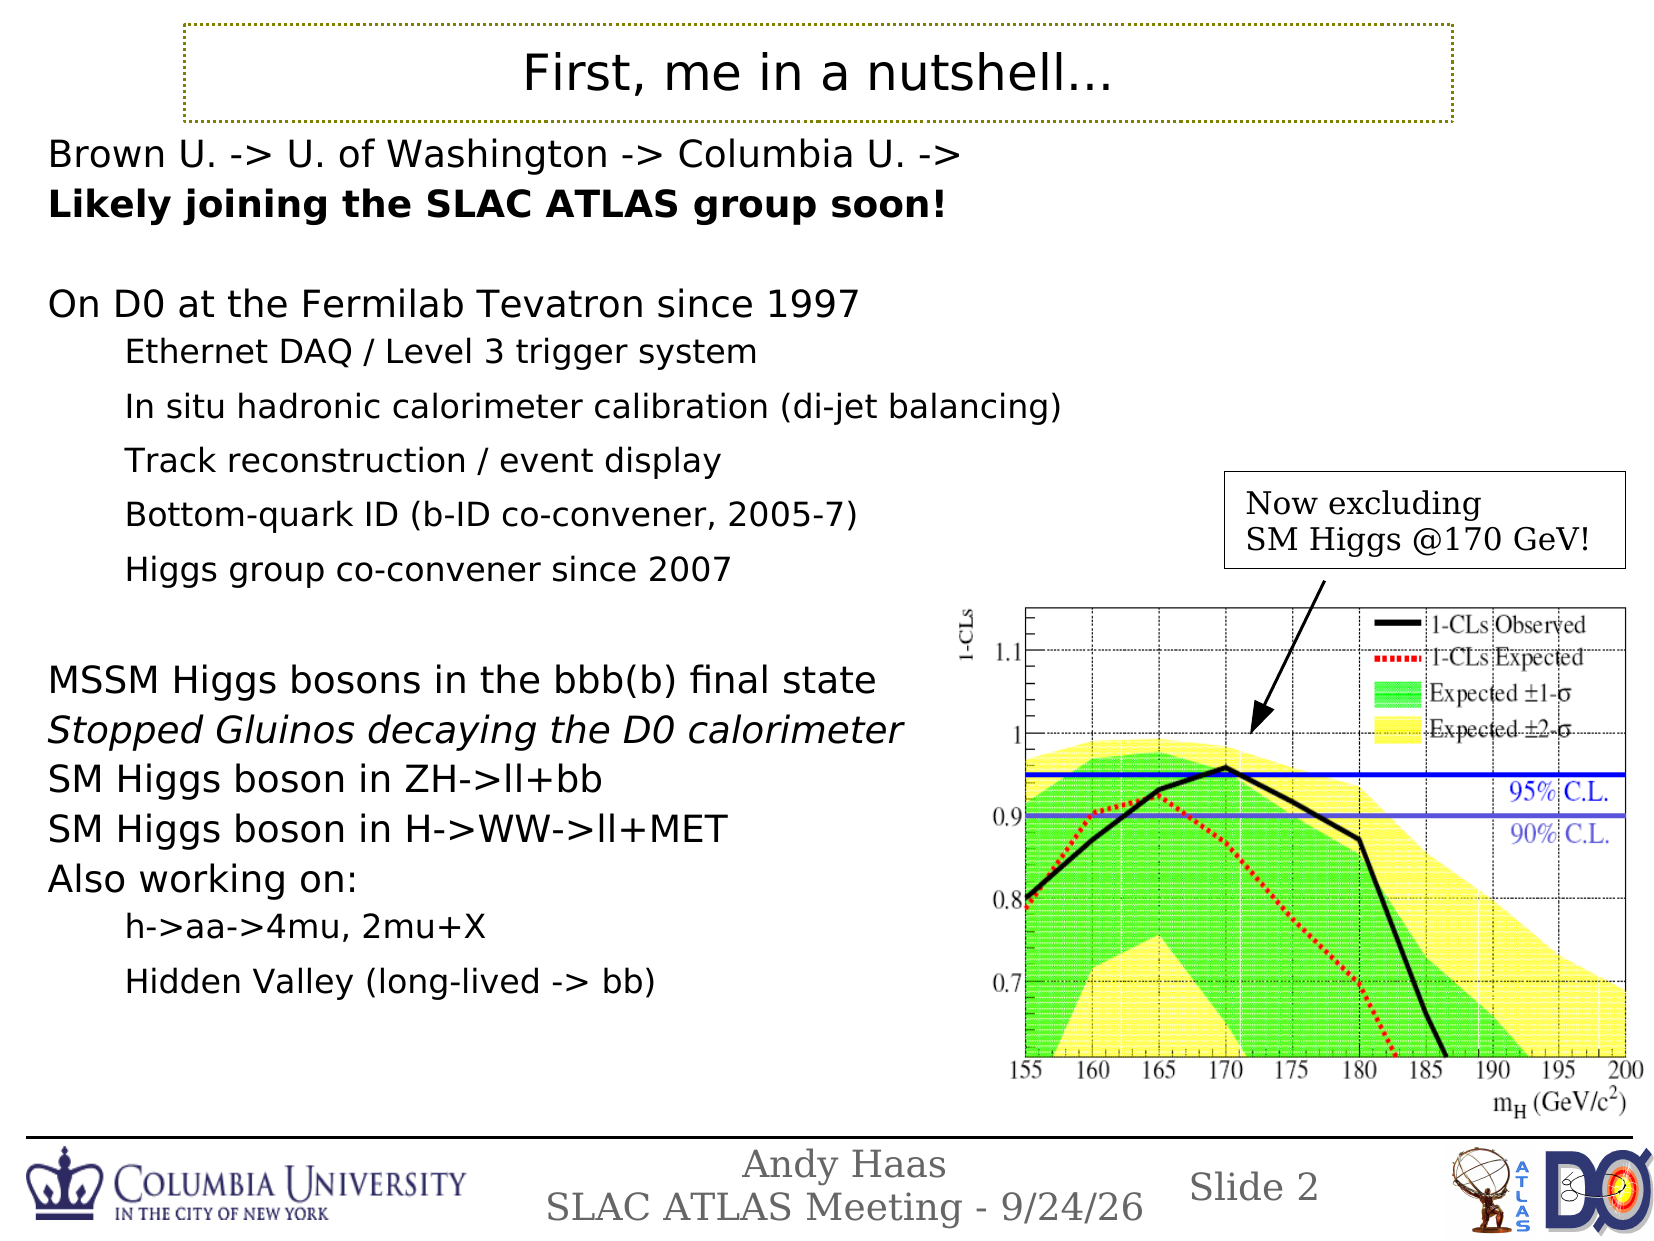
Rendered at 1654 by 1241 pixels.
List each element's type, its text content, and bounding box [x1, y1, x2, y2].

list Brown U. -> U. of Washington -> Columbia U. -> Likely joining the SLAC ATLAS group soon! On D0 at the Fermilab Tevatron since 1997 Ethernet DAQ / Level 3 trigger system In situ hadronic calorimeter calibration (di-jet balancing) Track reconstruction / event display Bottom-quark ID (b-ID co-convener, 2005-7) Higgs group co-convener since 2007 MSSM Higgs bosons in the bbb(b) final state Stopped Gluinos decaying the D0 calorimeter SM Higgs boson in ZH->ll+bb SM Higgs boson in H->WW->ll+MET Also working on: h->aa->4mu, 2mu+X Hidden Valley (long-lived -> bb) [30, 140, 1211, 1125]
picture [946, 585, 1654, 1131]
picture [1539, 1146, 1654, 1239]
picture [26, 1146, 467, 1220]
title First, me in a nutshell... [184, 24, 1453, 122]
picture [1445, 1140, 1537, 1241]
text_box Now excluding SM Higgs @170 GeV! [1245, 485, 1592, 558]
